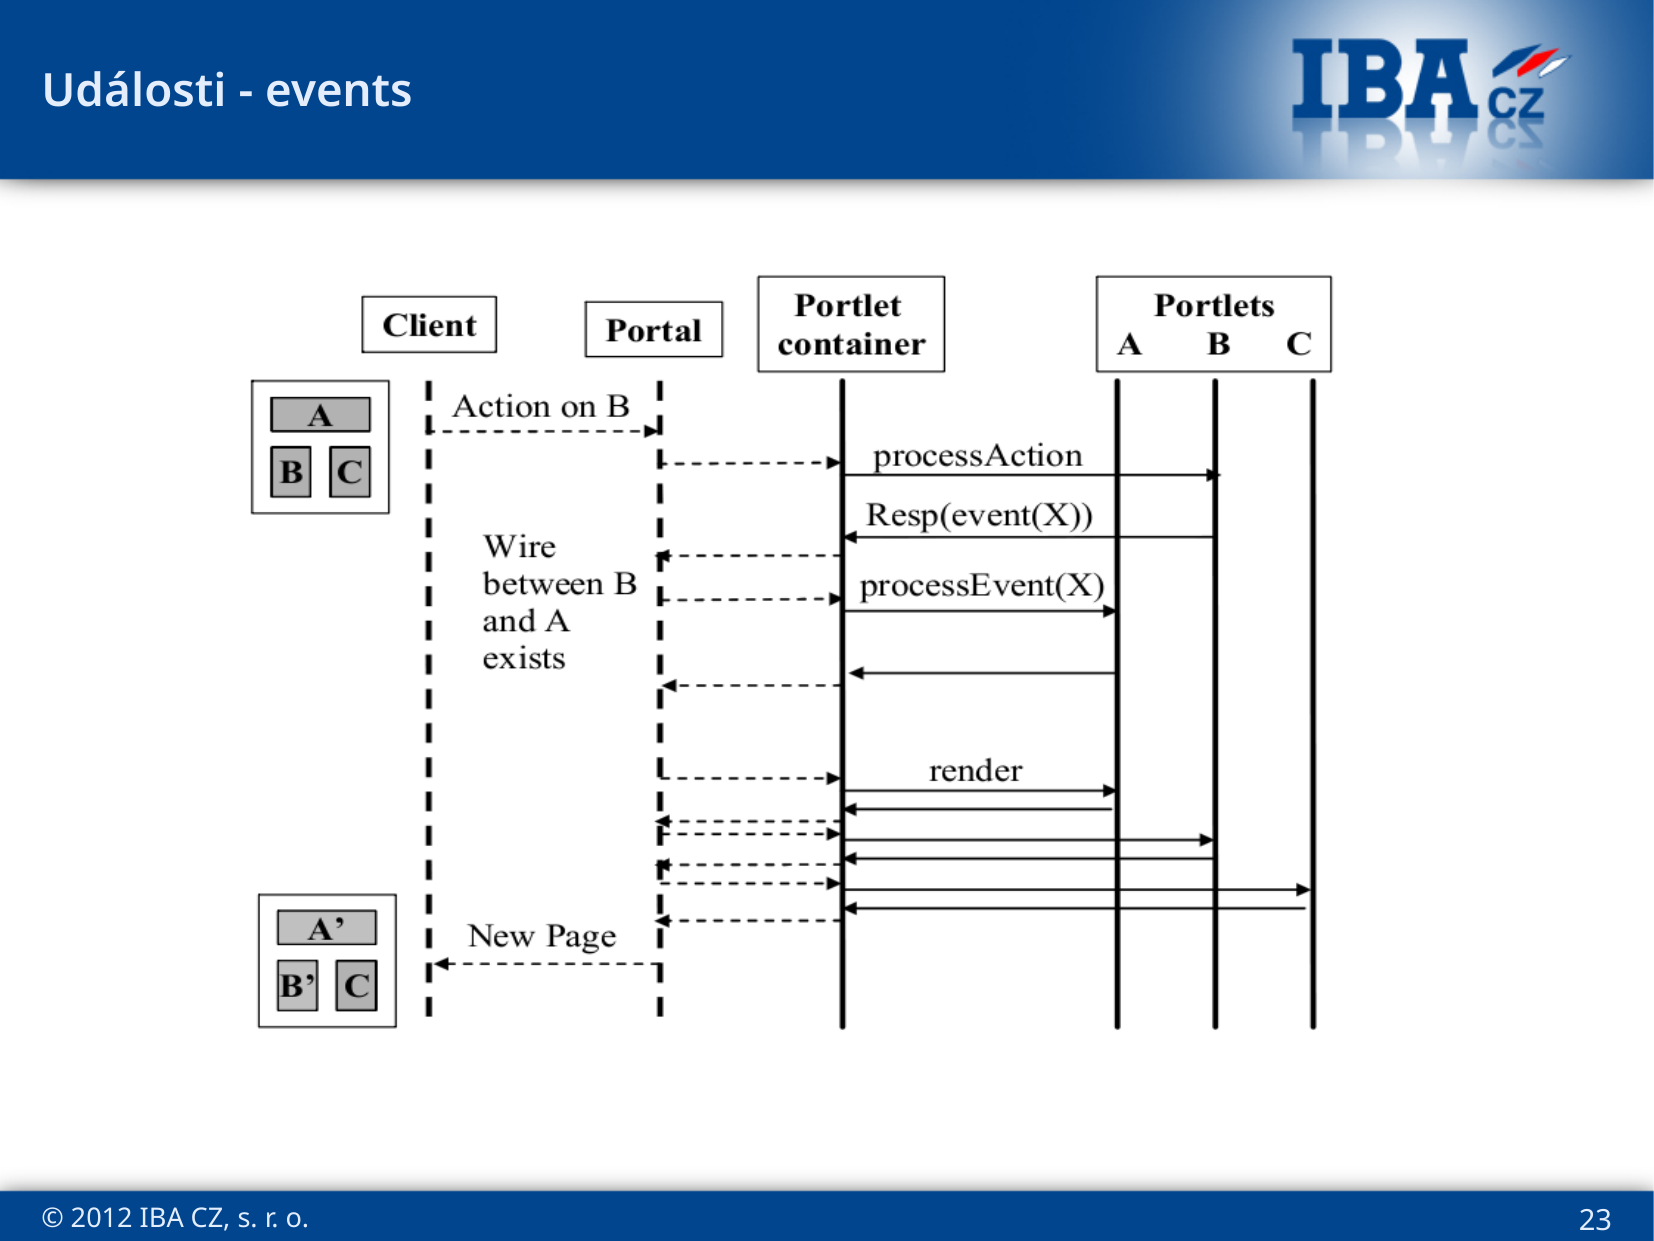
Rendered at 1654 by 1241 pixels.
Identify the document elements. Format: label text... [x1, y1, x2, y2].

title Události - events [41, 7, 1105, 170]
picture [0, 0, 1654, 1241]
